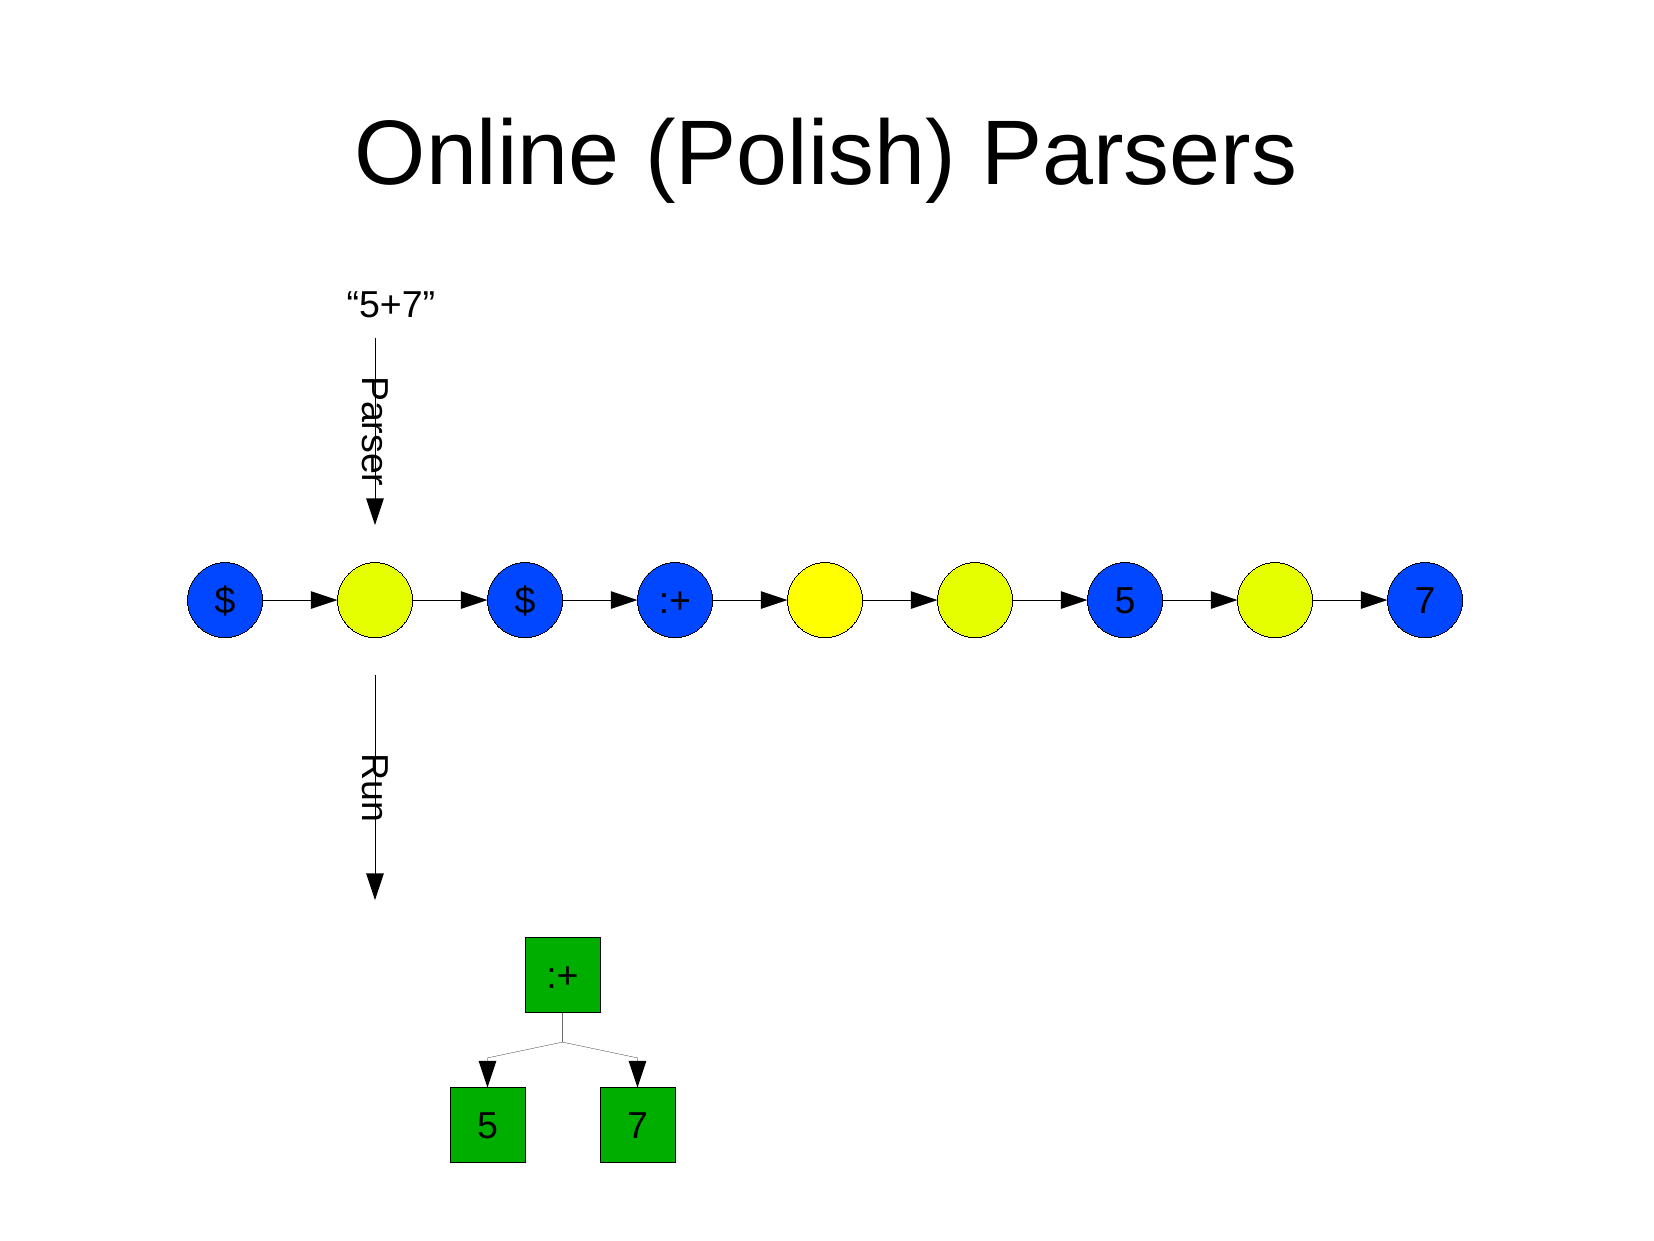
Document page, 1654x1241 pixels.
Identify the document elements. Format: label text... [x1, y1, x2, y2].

title Online (Polish) Parsers [82, 49, 1571, 257]
text_box $ [187, 562, 263, 638]
text_box :+ [525, 937, 601, 1013]
text_box 7 [1387, 562, 1463, 638]
text_box “5+7” [331, 276, 451, 338]
text_box 5 [450, 1087, 526, 1163]
text_box [787, 562, 863, 638]
text_box $ [487, 562, 563, 638]
text_box 5 [1087, 562, 1163, 638]
text_box [1237, 562, 1313, 638]
text_box 7 [600, 1087, 676, 1163]
text_box [937, 562, 1013, 638]
text_box [337, 562, 413, 638]
text_box :+ [637, 562, 713, 638]
